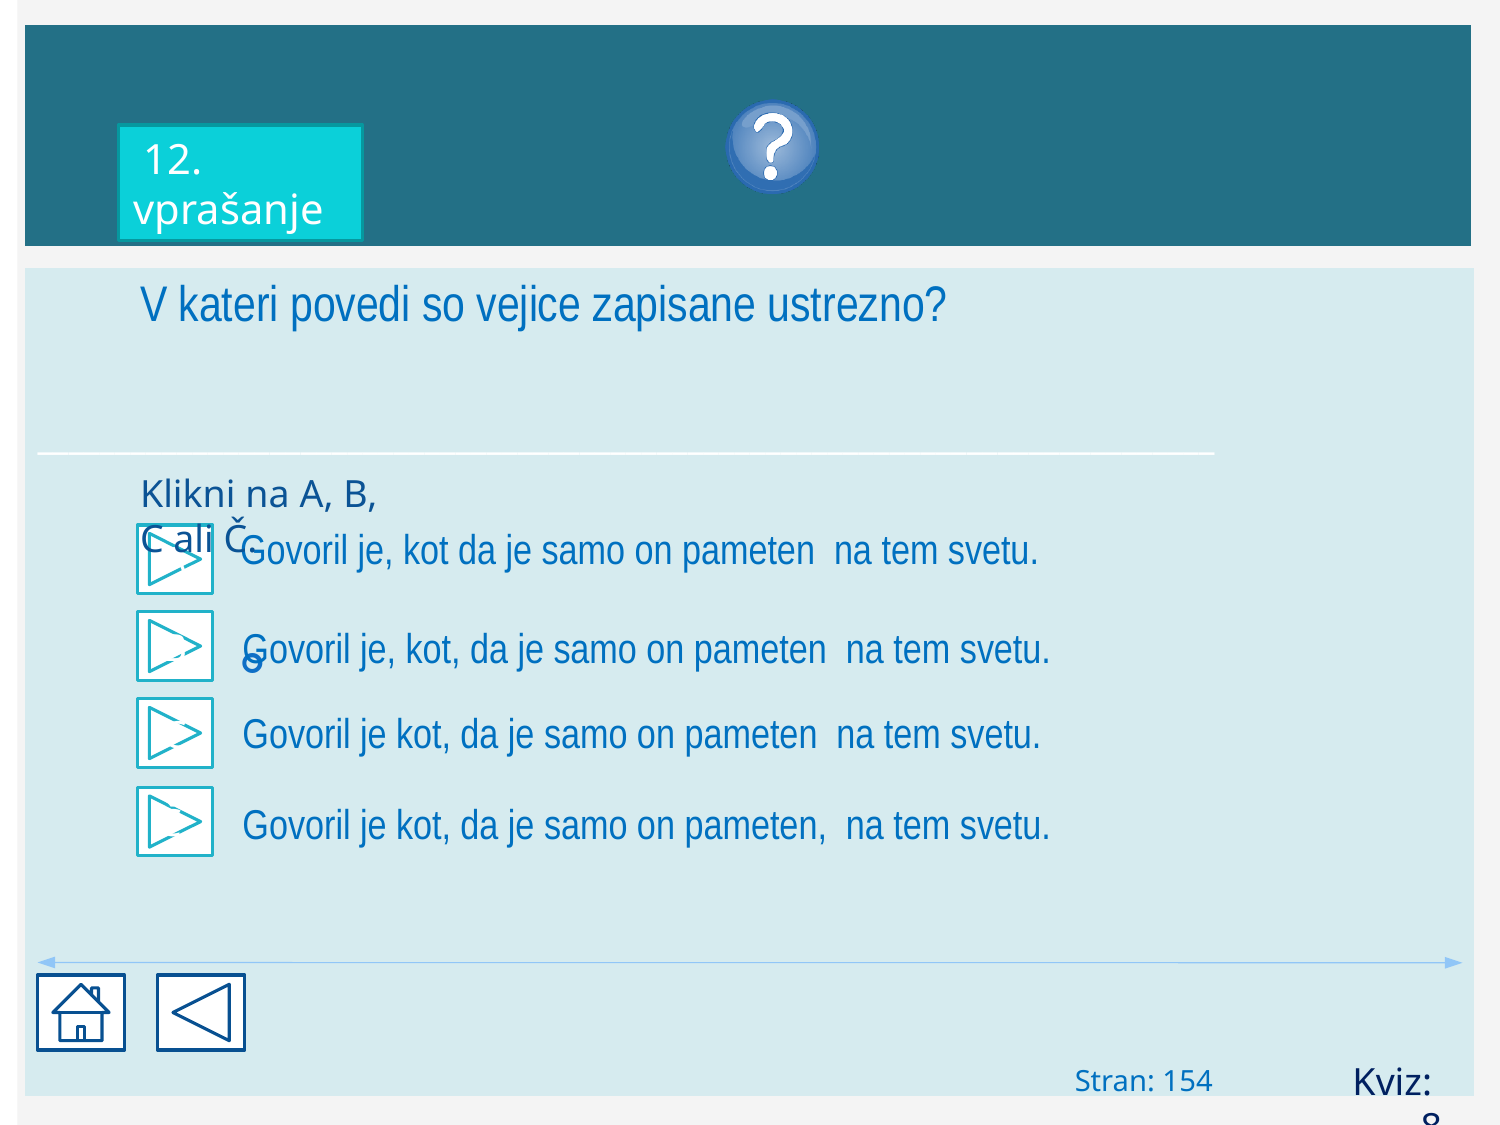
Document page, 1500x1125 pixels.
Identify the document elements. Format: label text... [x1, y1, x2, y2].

text_box ____________________________________________________________________________ [22, 404, 1488, 466]
text_box V kateri povedi so vejice zapisane ustrezno? [125, 263, 1288, 340]
text_box C [137, 698, 213, 768]
text_box [17, 0, 1500, 1125]
text_box A [137, 524, 213, 594]
text_box 12. vprašanje [118, 125, 363, 191]
picture [725, 100, 819, 194]
text_box Govoril je, kot, da je samo on pameten na tem svetu. [227, 614, 1441, 681]
text_box Č. [137, 787, 213, 856]
text_box B [137, 611, 213, 681]
text_box Kviz: 8 [1337, 1050, 1475, 1111]
text_box Stran: 154 [975, 1055, 1313, 1106]
text_box Govoril je kot, da je samo on pameten, na tem svetu. [227, 790, 1441, 856]
text_box Govoril je kot, da je samo on pameten na tem svetu. [227, 698, 1441, 765]
text_box Govoril je, kot da je samo on pameten na tem svetu. [225, 515, 1438, 581]
text_box Klikni na A, B, C ali Č. [125, 466, 413, 524]
text_box [1426, 1116, 1435, 1124]
